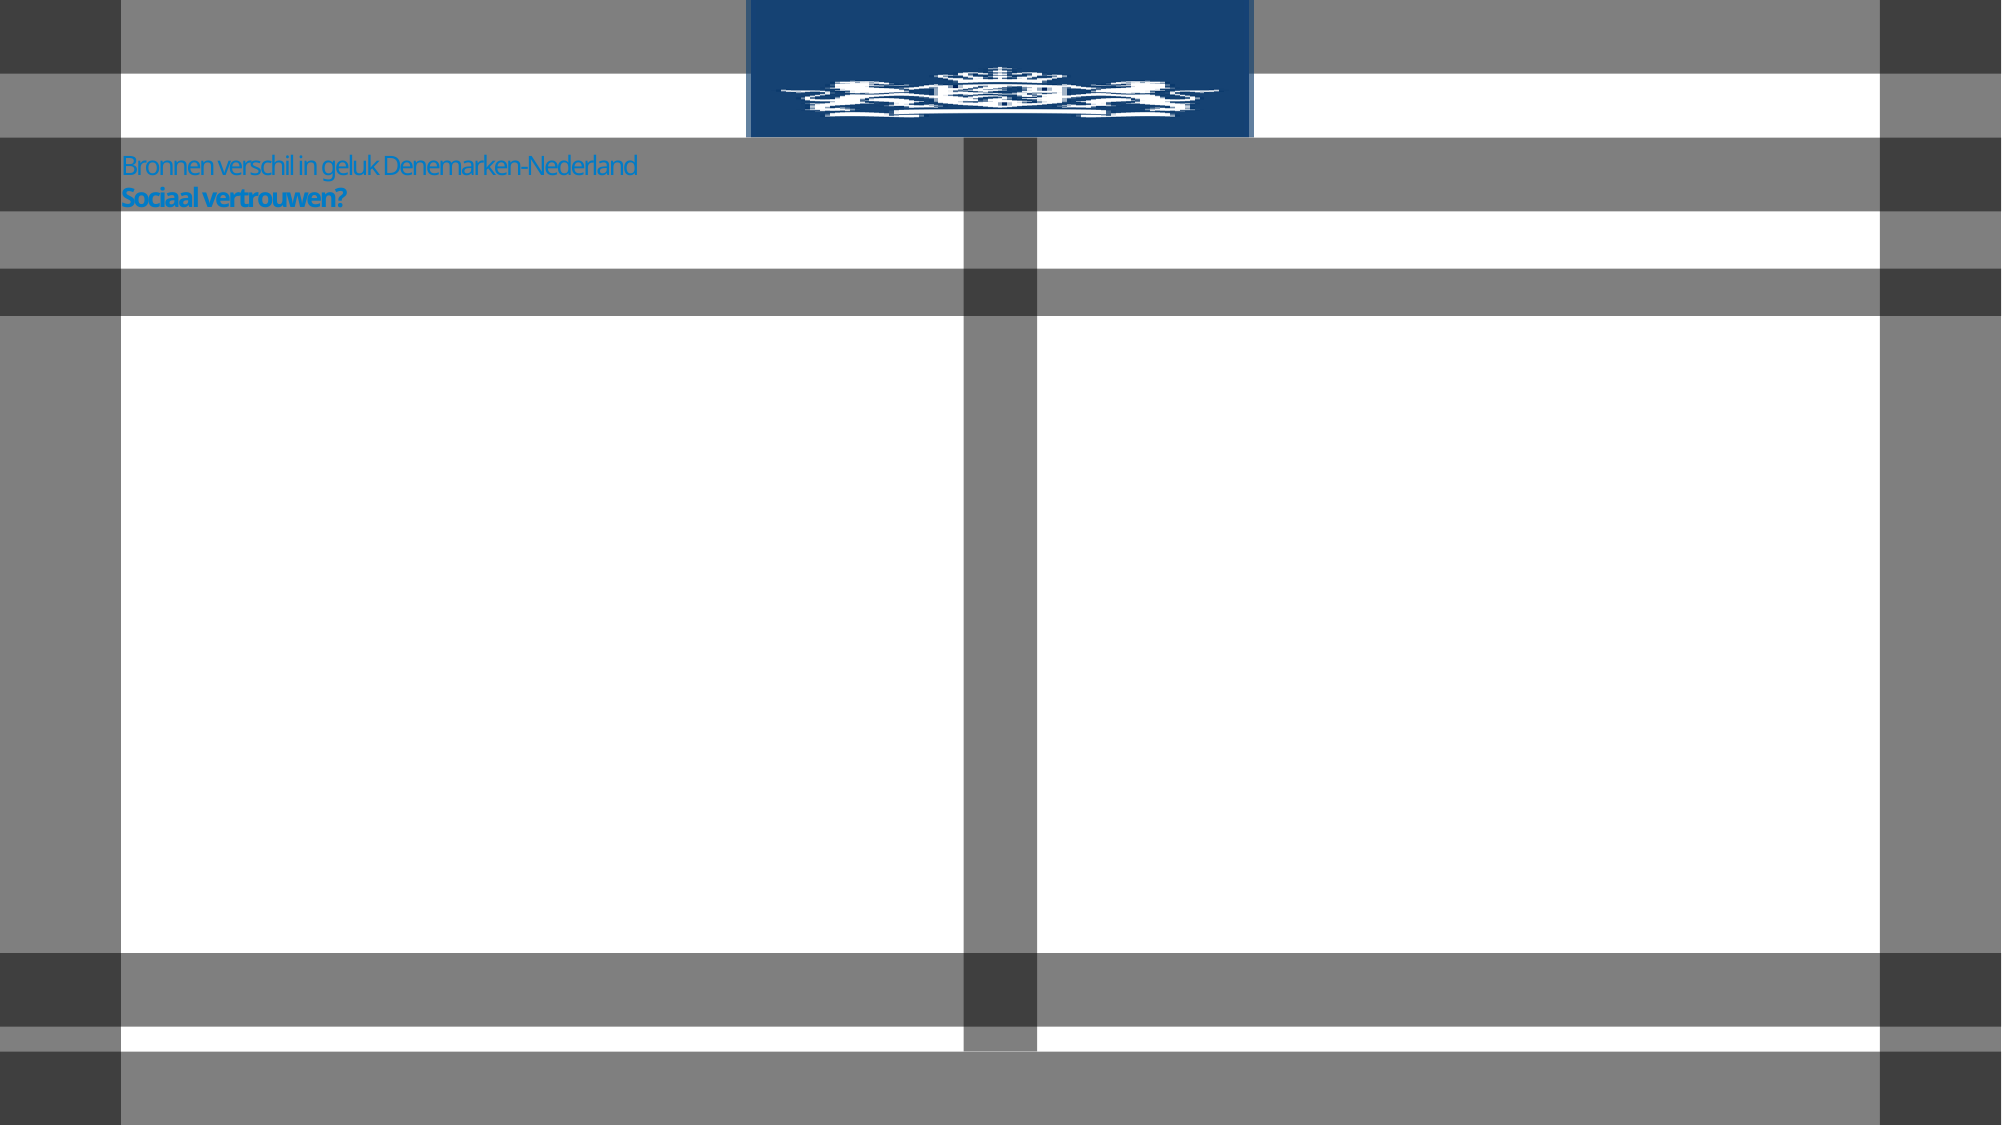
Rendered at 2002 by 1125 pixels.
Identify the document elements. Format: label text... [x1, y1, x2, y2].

title Bronnen verschil in geluk Denemarken-Nederland Sociaal vertrouwen? [121, 149, 1880, 215]
